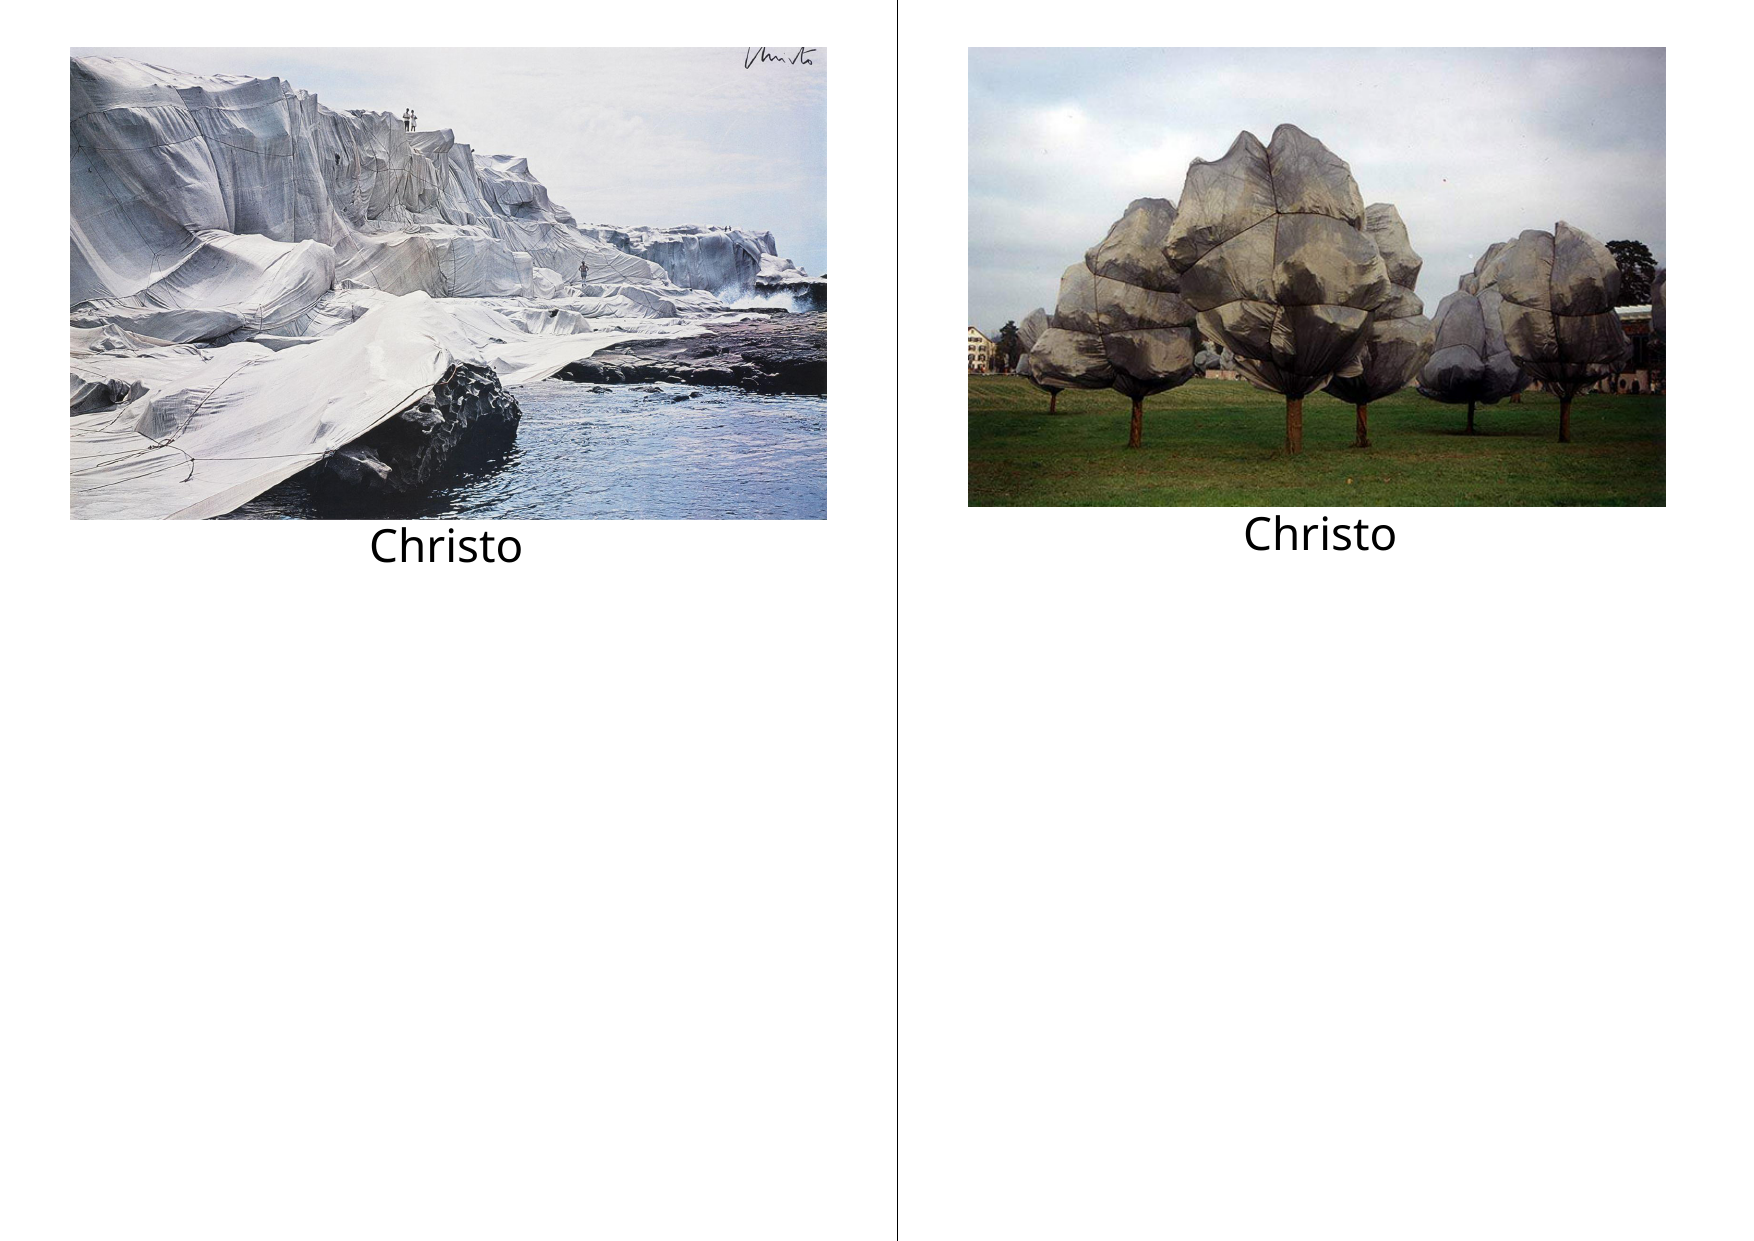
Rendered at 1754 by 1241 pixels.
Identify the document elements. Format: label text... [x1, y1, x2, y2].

text_box Christo [354, 520, 577, 579]
picture [70, 47, 827, 520]
text_box Christo [1228, 507, 1451, 567]
picture [968, 47, 1666, 507]
